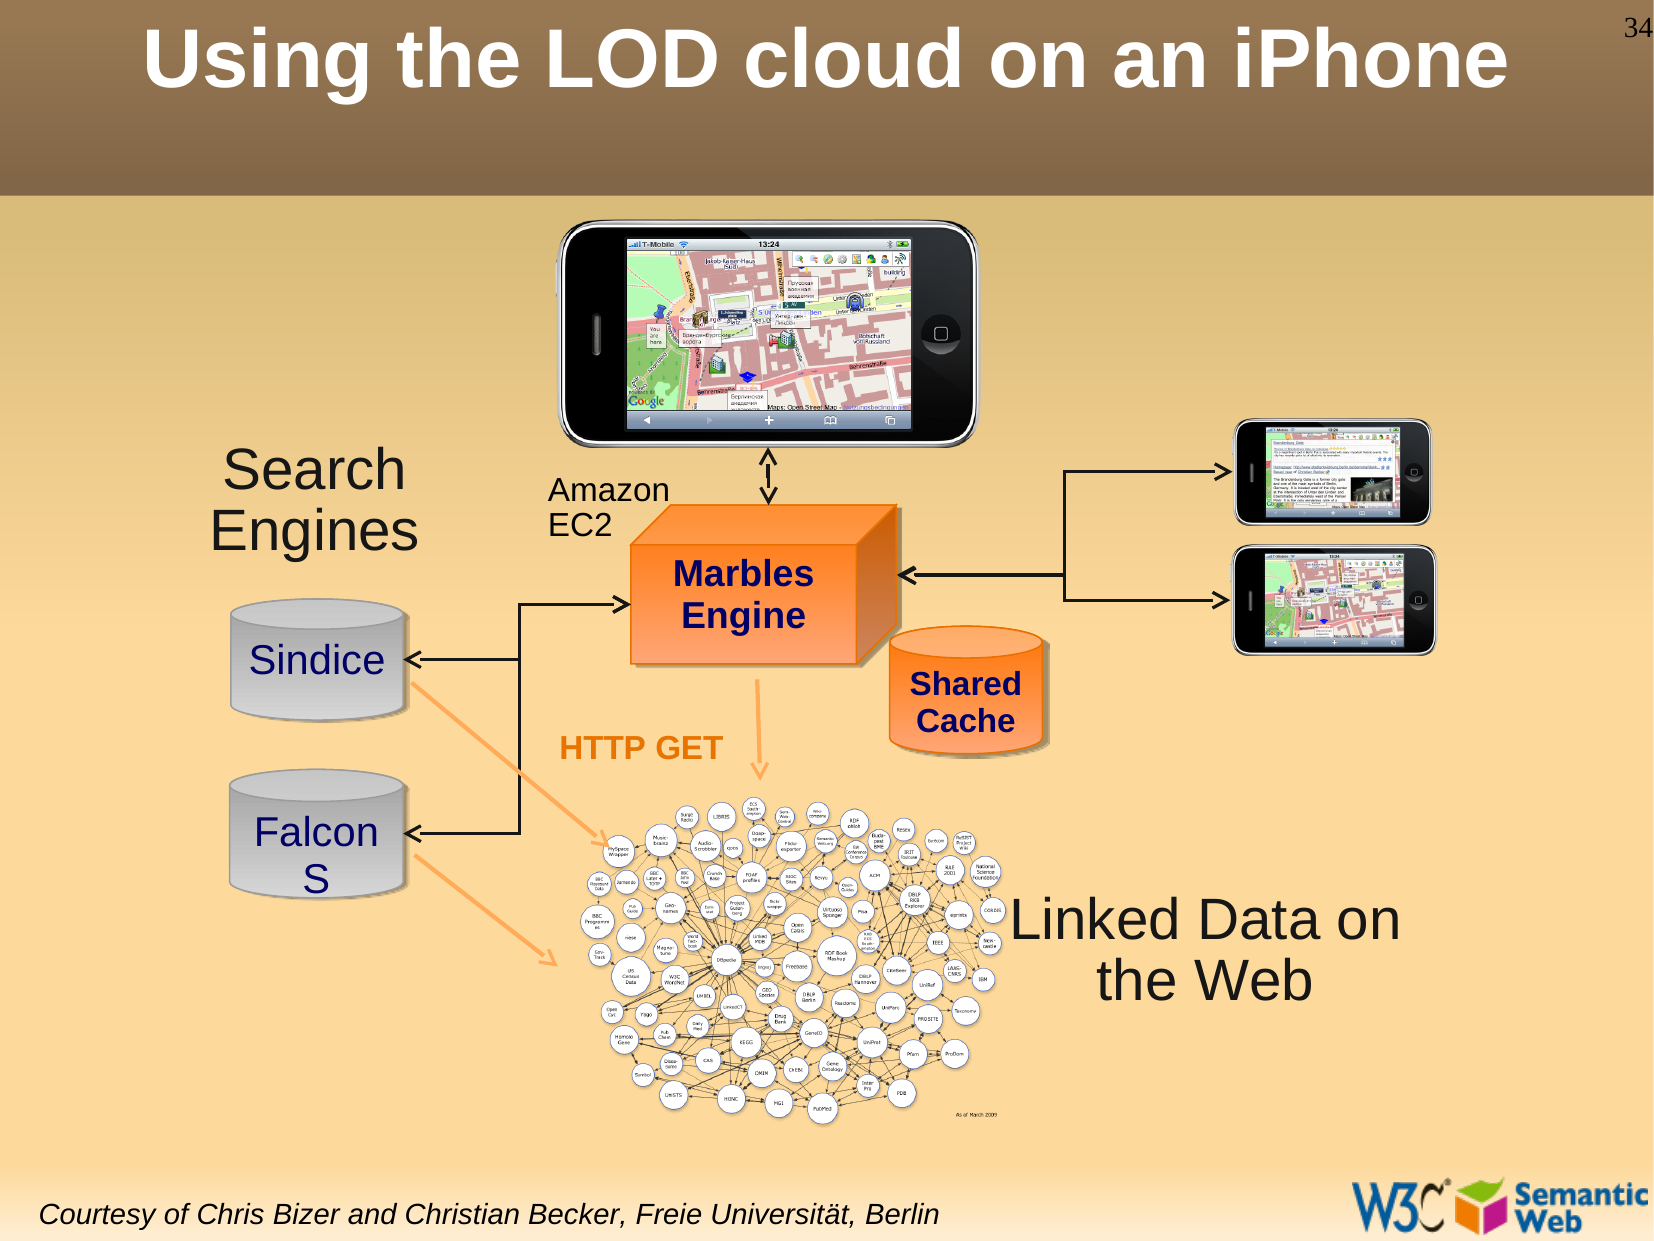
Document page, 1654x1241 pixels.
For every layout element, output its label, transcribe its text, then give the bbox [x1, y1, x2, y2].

text_box Amazon EC2 [533, 466, 695, 551]
title Using the LOD cloud on an iPhone [0, 0, 1654, 119]
text_box Marbles Engine [630, 545, 856, 664]
text_box Sindice [230, 615, 404, 721]
text_box Courtesy of Chris Bizer and Christian Becker, Freie Universität, Berlin [23, 1192, 956, 1241]
text_box Search Engines [191, 434, 439, 571]
text_box Linked Data on the Web [994, 884, 1417, 1021]
text_box FalconS [229, 787, 404, 898]
text_box HTTP GET [544, 724, 739, 775]
text_box [555, 219, 981, 448]
picture [0, 119, 1654, 1241]
text_box Shared Cache [889, 643, 1043, 754]
